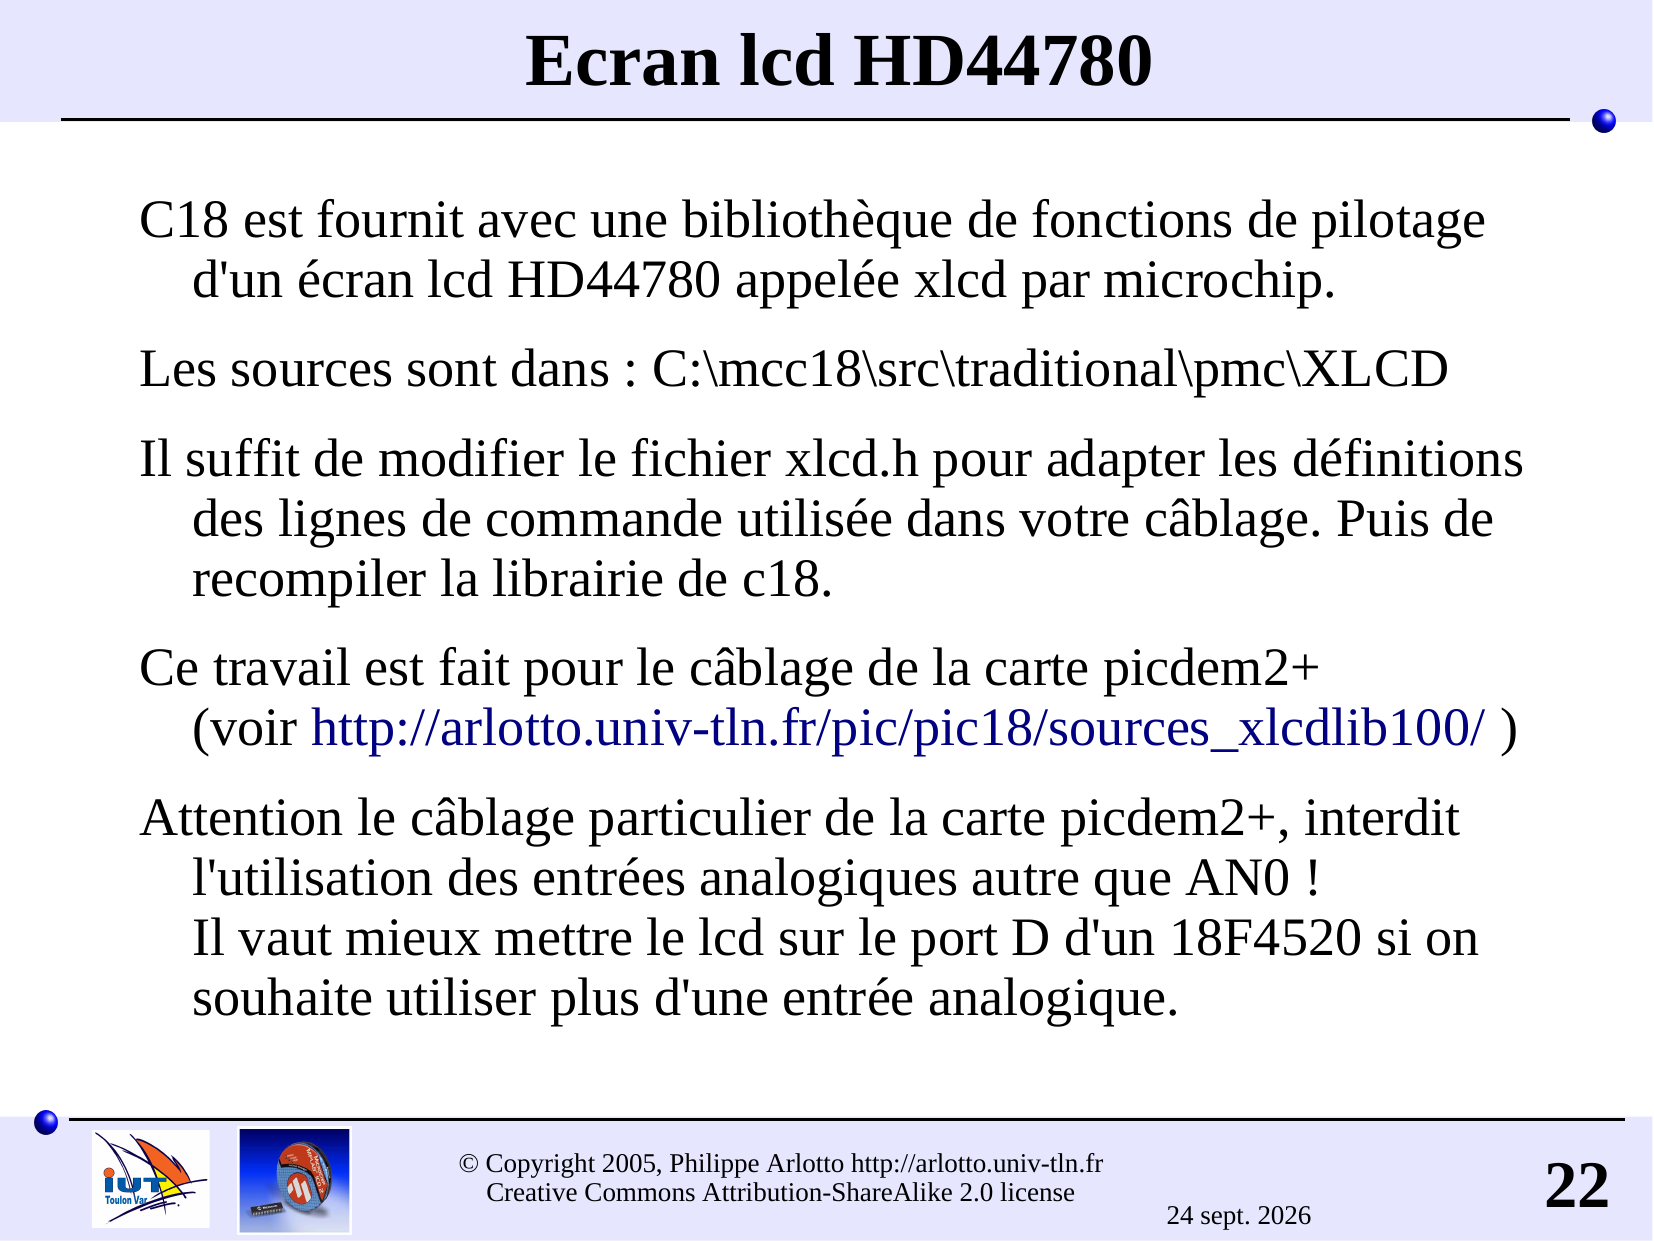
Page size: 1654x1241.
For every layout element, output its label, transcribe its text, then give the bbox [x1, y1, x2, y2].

list C18 est fournit avec une bibliothèque de fonctions de pilotage d'un écran lcd HD44780 appelée xlcd par microchip. Les sources sont dans : C:\mcc18\src\traditional\pmc\XLCD Il suffit de modifier le fichier xlcd.h pour adapter les définitions des lignes de commande utilisée dans votre câblage. Puis de recompiler la librairie de c18. Ce travail est fait pour le câblage de la carte picdem2+ (voir http://arlotto.univ-tln.fr/pic/pic18/sources_xlcdlib100/ ) Attention le câblage particulier de la carte picdem2+, interdit l'utilisation des entrées analogiques autre que AN0 ! Il vaut mieux mettre le lcd sur le port D d'un 18F4520 si on souhaite utiliser plus d'une entrée analogique. [121, 188, 1534, 1040]
title Ecran lcd HD44780 [95, 14, 1585, 107]
picture [237, 1126, 352, 1235]
